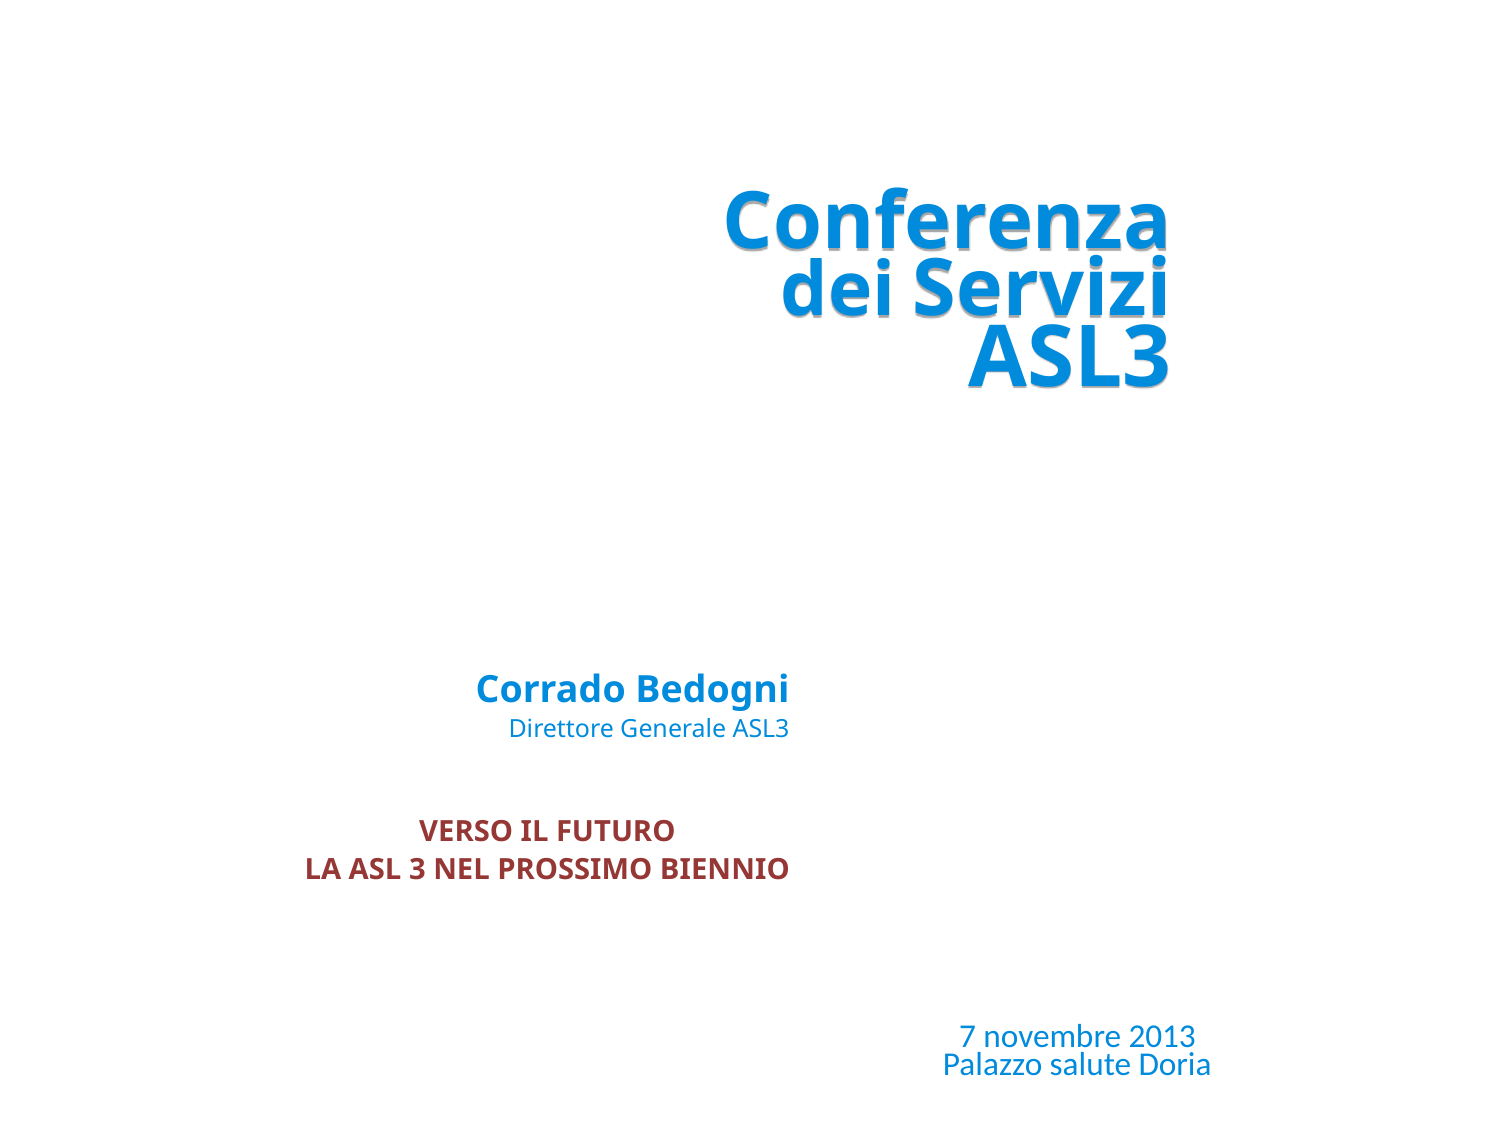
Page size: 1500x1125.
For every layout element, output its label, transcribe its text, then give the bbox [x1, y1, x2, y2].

text_box Corrado Bedogni Direttore Generale ASL3 VERSO IL FUTURO LA ASL 3 NEL PROSSIMO BIENNIO [289, 558, 1241, 790]
title Conferenza dei Servizi ASL3 [707, 182, 1276, 414]
text_box 7 novembre 2013 Palazzo salute Doria [860, 1010, 1296, 1125]
